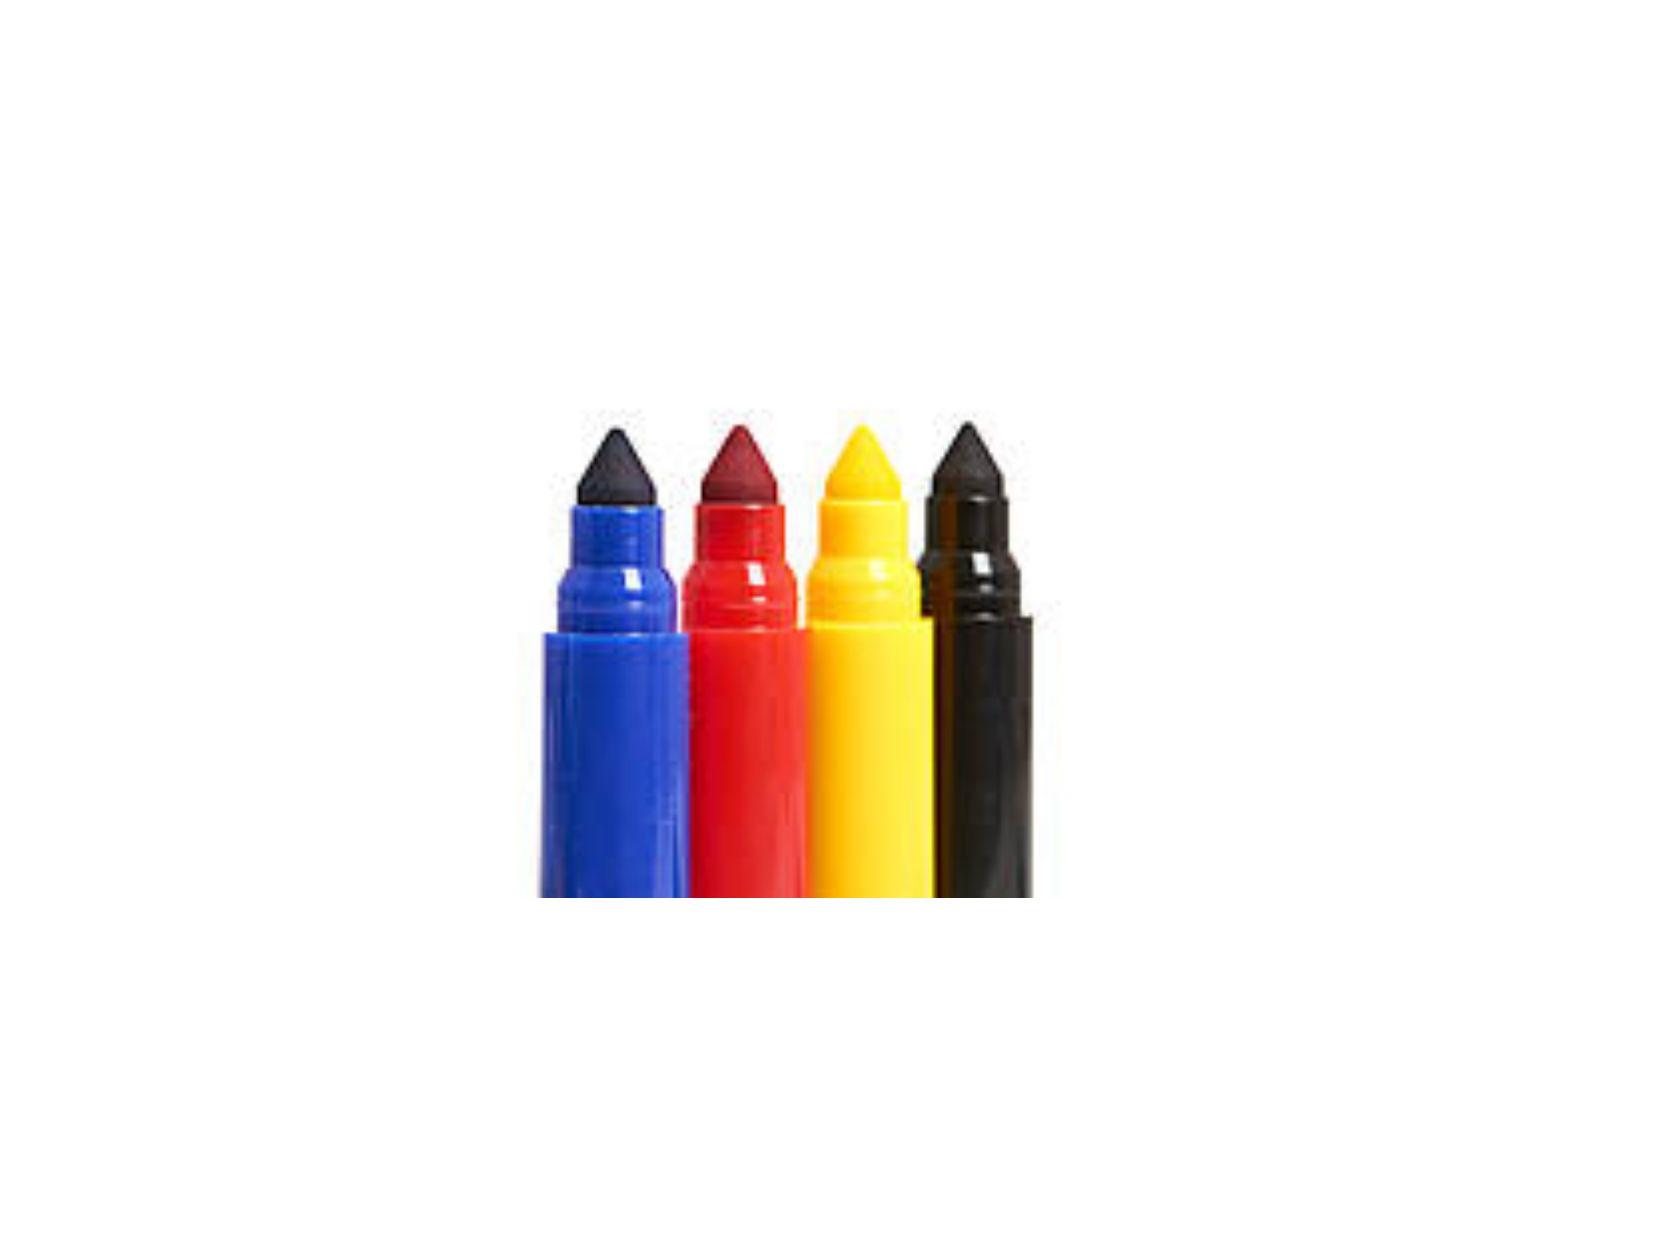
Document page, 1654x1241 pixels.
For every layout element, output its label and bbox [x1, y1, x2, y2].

picture [455, 283, 1134, 898]
